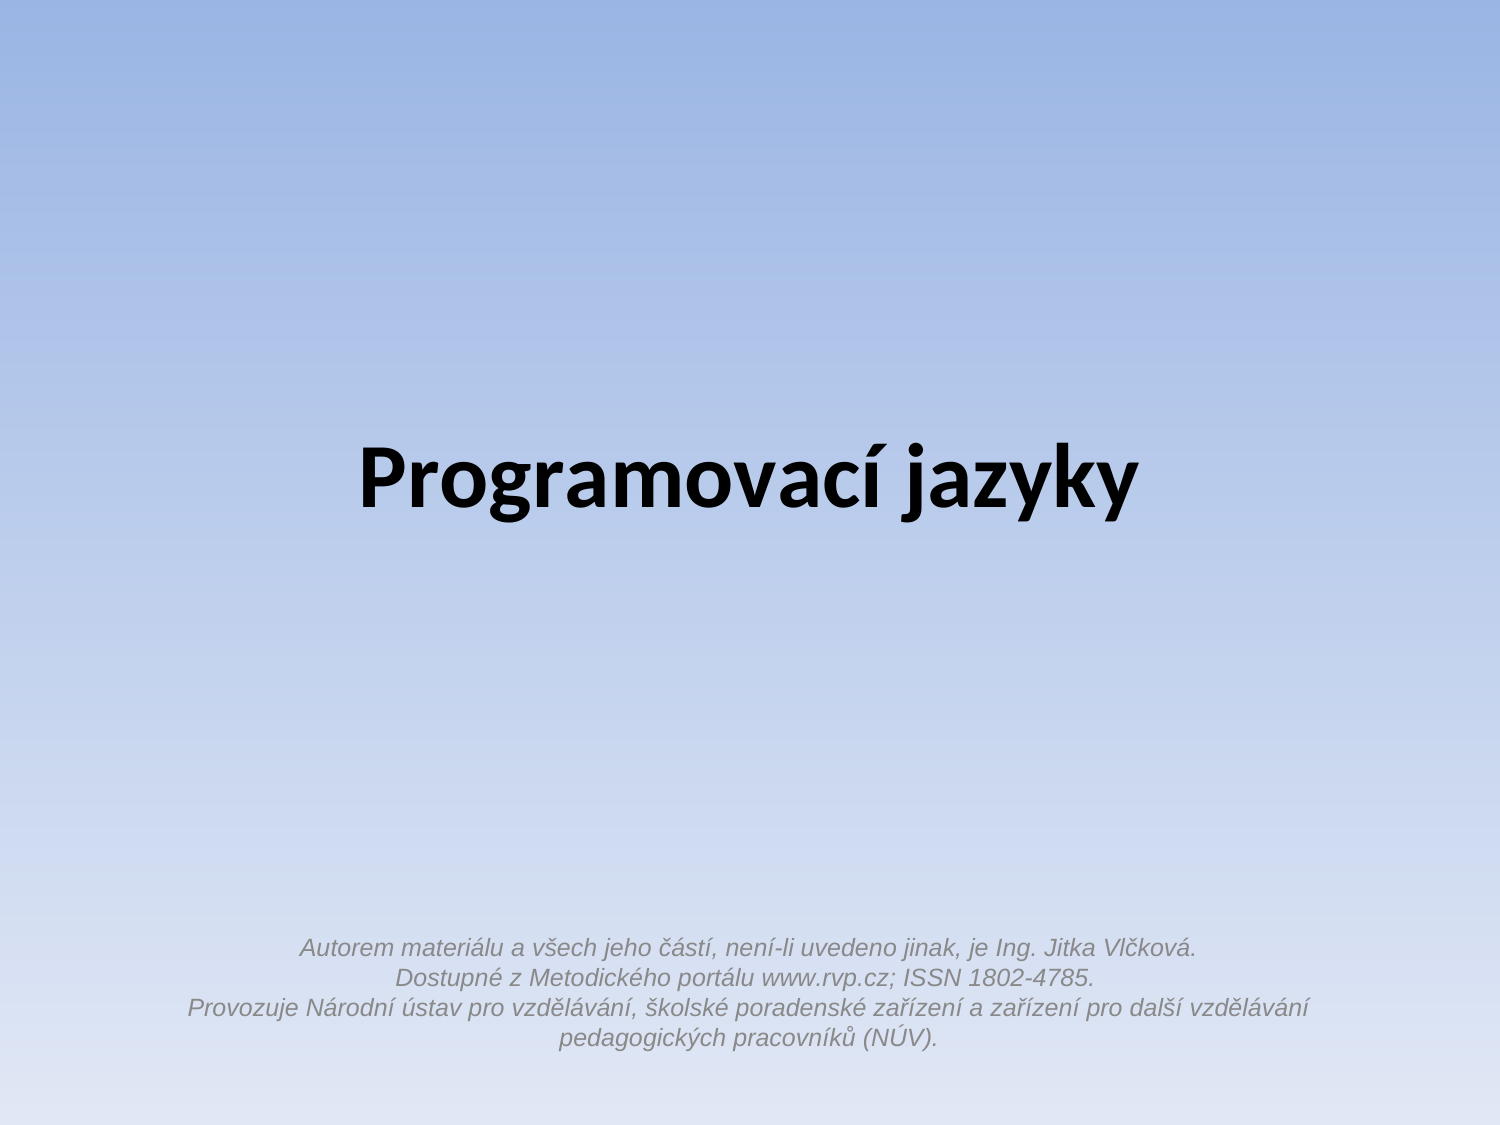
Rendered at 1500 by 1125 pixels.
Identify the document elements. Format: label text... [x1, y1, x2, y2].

title Programovací jazyky [112, 349, 1388, 592]
text_box Autorem materiálu a všech jeho částí, není-li uvedeno jinak, je Ing. Jitka Vlčková. Dostupné z Metodického portálu www.rvp.cz; ISSN 1802-4785. Provozuje Národní ústav pro vzdělávání, školské poradenské zařízení a zařízení pro další vzdělávání pedagogických pracovníků (NÚV). [135, 976, 1364, 1037]
